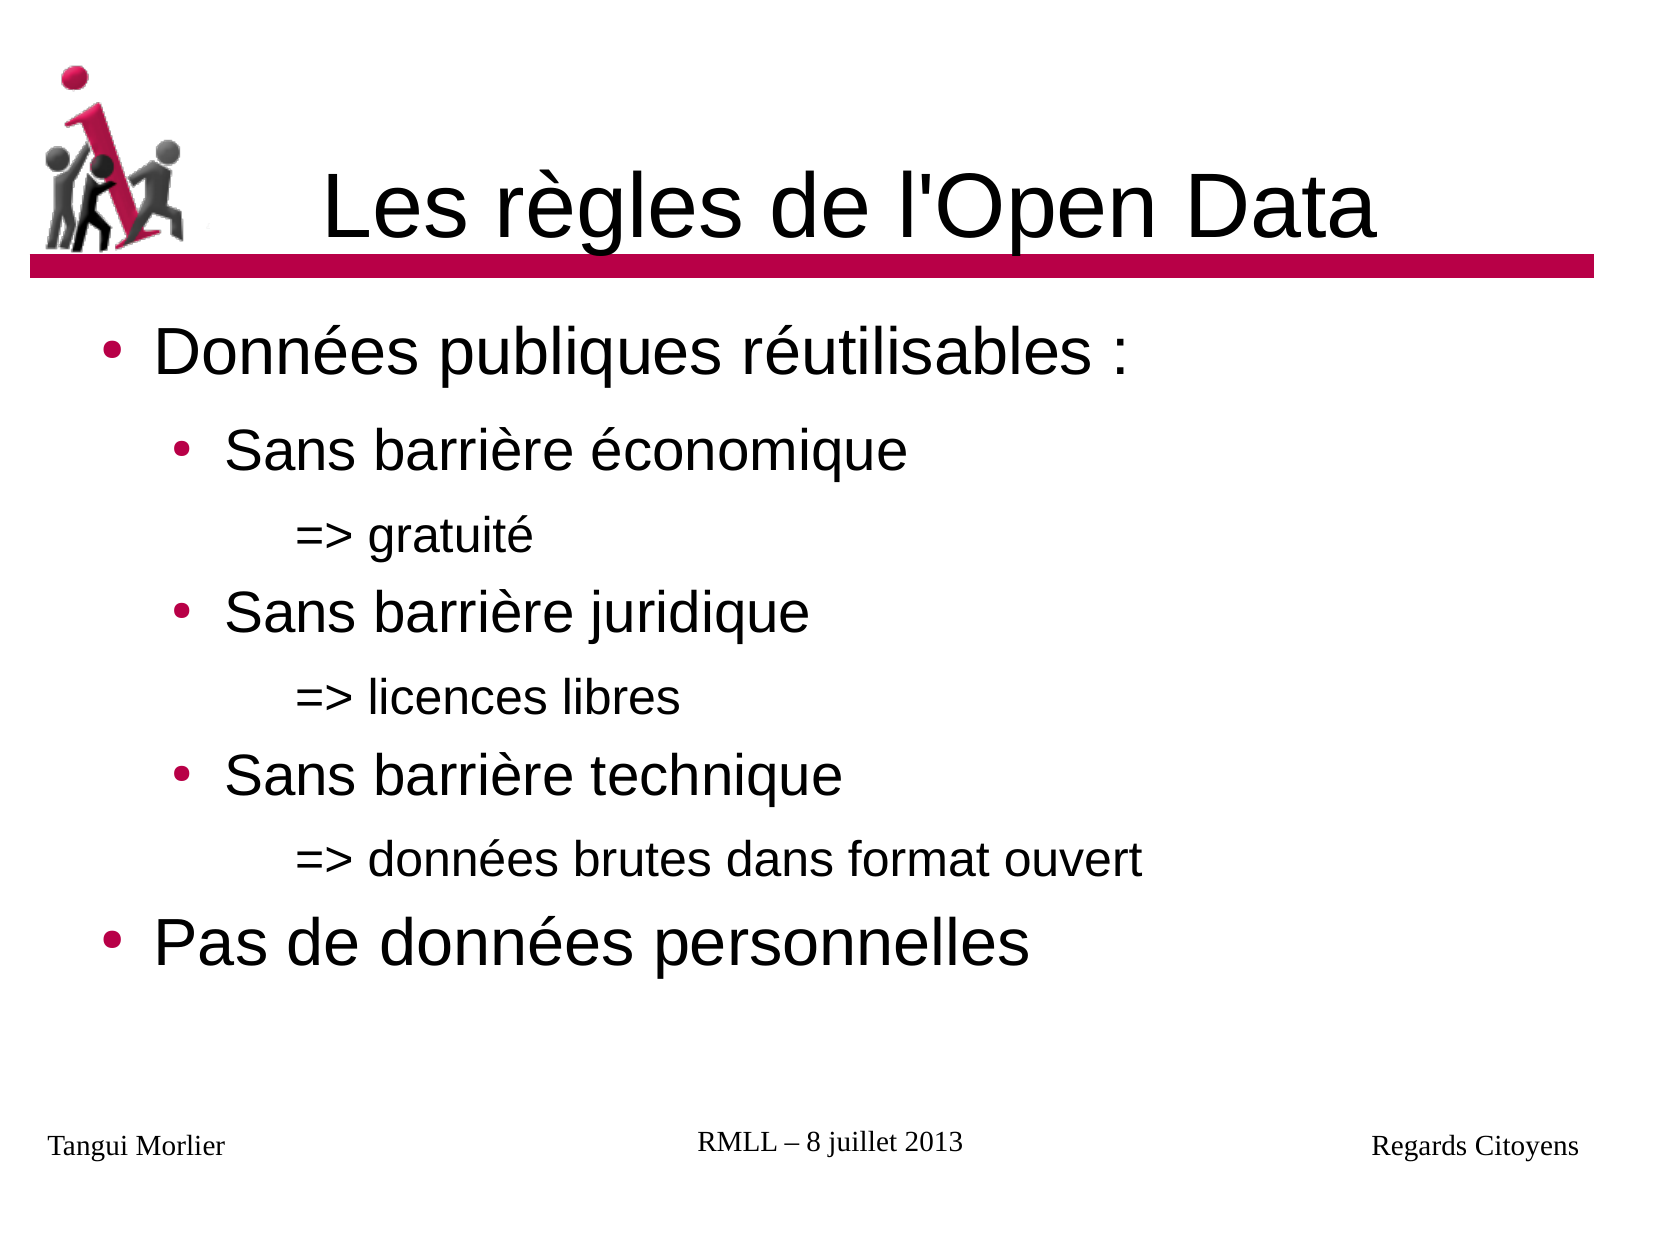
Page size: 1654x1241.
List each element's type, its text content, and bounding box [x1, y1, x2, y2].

picture [29, 60, 210, 254]
title Les règles de l'Open Data [106, 102, 1595, 310]
list Données publiques réutilisables : Sans barrière économique => gratuité Sans barrière juridique => licences libres Sans barrière technique => données brutes dans format ouvert Pas de données personnelles [82, 313, 1571, 1034]
